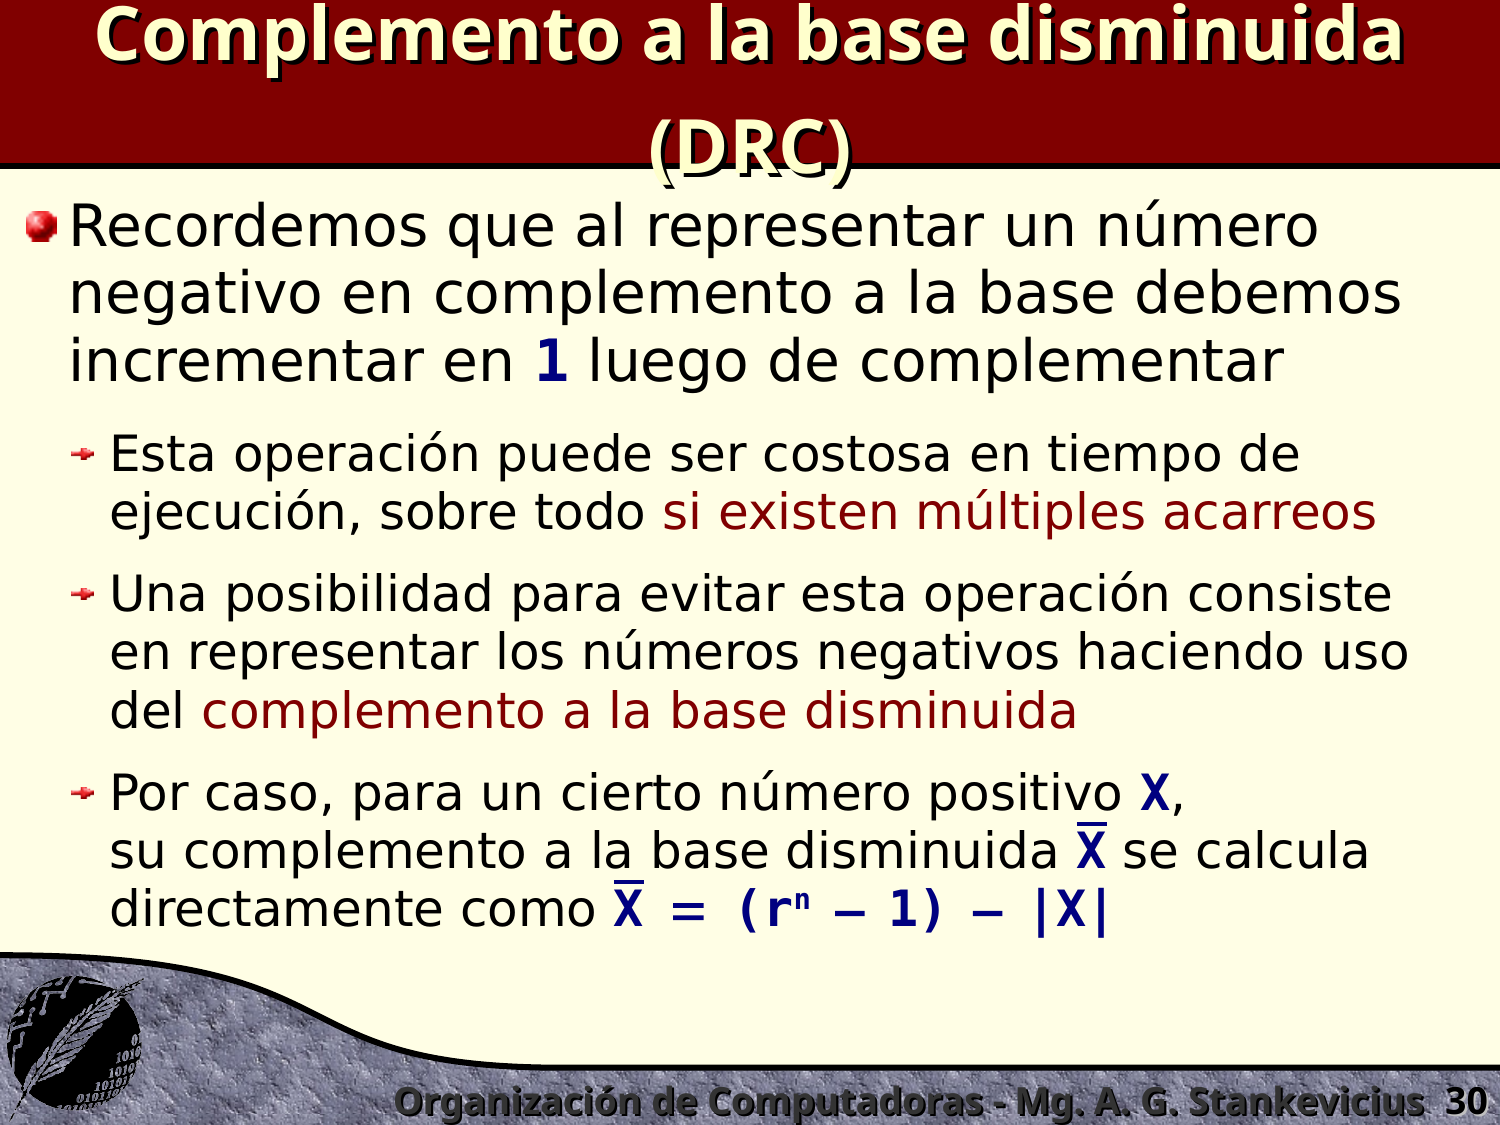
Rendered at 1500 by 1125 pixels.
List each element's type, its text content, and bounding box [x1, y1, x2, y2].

picture [1058, 1100, 1065, 1110]
title Complemento a la base disminuida (DRC) [15, 15, 1485, 150]
picture [0, 959, 1500, 1125]
picture [448, 1100, 455, 1110]
list Recordemos que al representar un número negativo en complemento a la base debemos incrementar en 1 luego de complementar Esta operación puede ser costosa en tiempo de ejecución, sobre todo si existen múltiples acarreos Una posibilidad para evitar esta operación consiste en representar los números negativos haciendo uso del complemento a la base disminuida Por caso, para un cierto número positivo X, su complemento a la base disminuida X se calcula directamente como X = (rn – 1) – |X| [11, 192, 1486, 942]
picture [802, 1100, 806, 1110]
